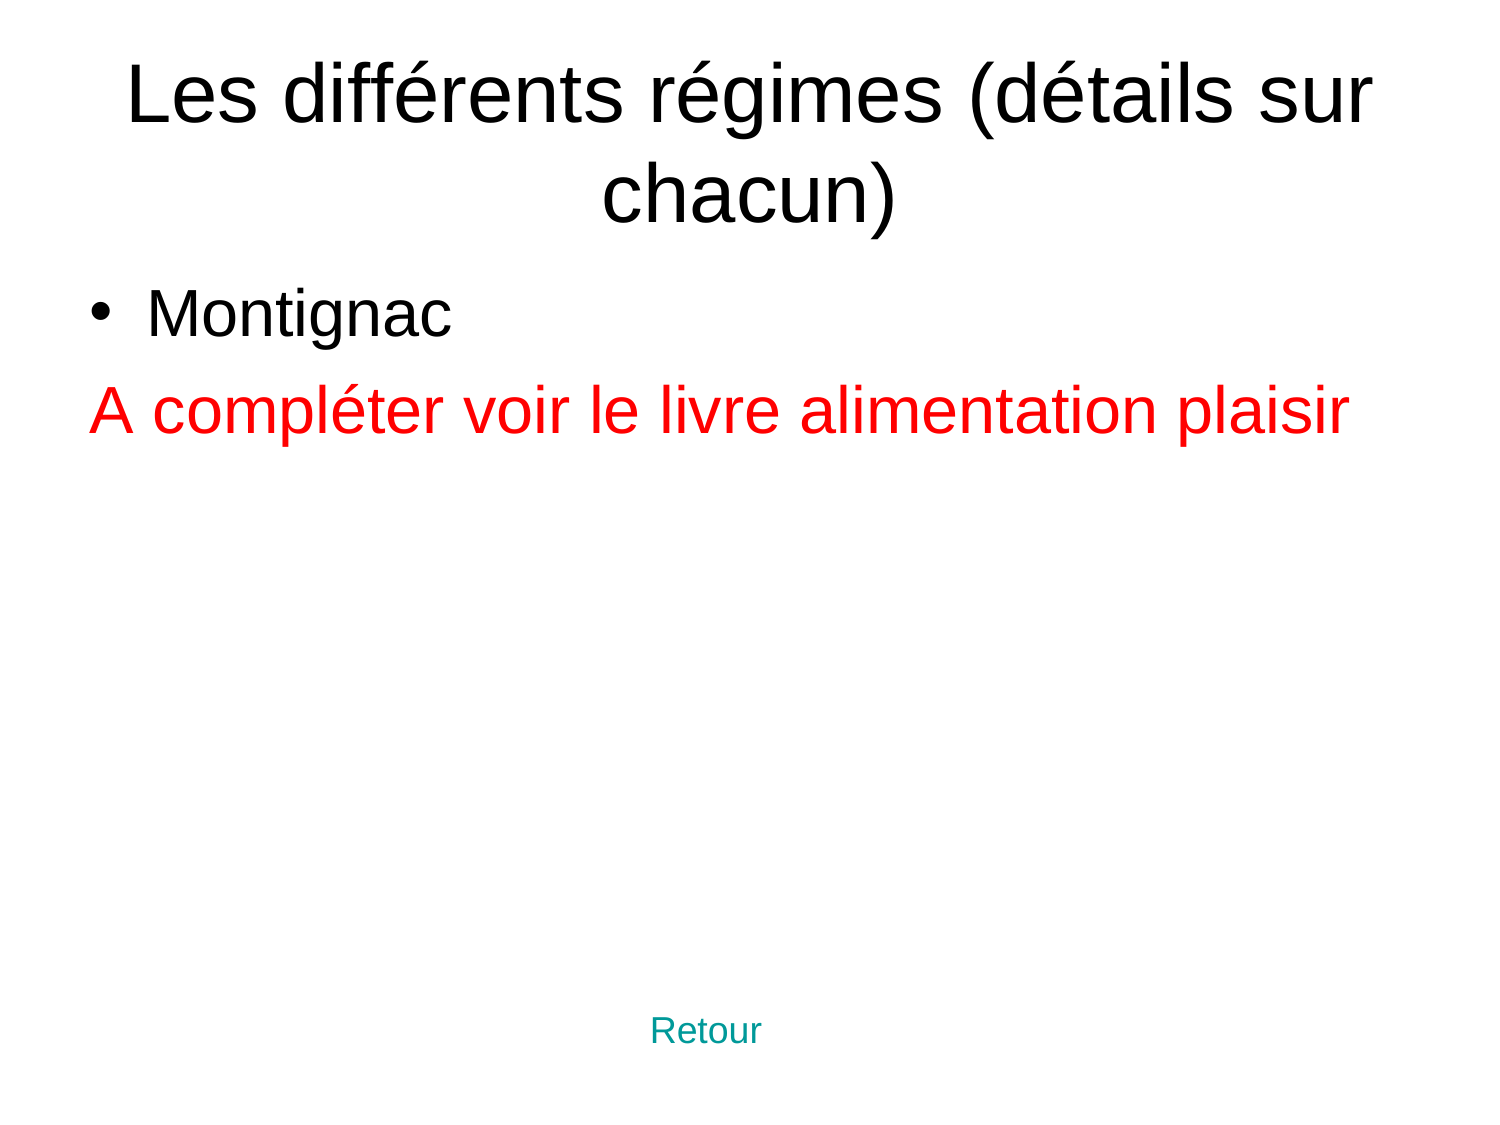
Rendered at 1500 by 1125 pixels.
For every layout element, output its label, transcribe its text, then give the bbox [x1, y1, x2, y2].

title Les différents régimes (détails sur chacun) [75, 45, 1426, 233]
list Montignac A compléter voir le livre alimentation plaisir [75, 262, 1426, 1005]
text_box Retour [635, 998, 788, 1059]
